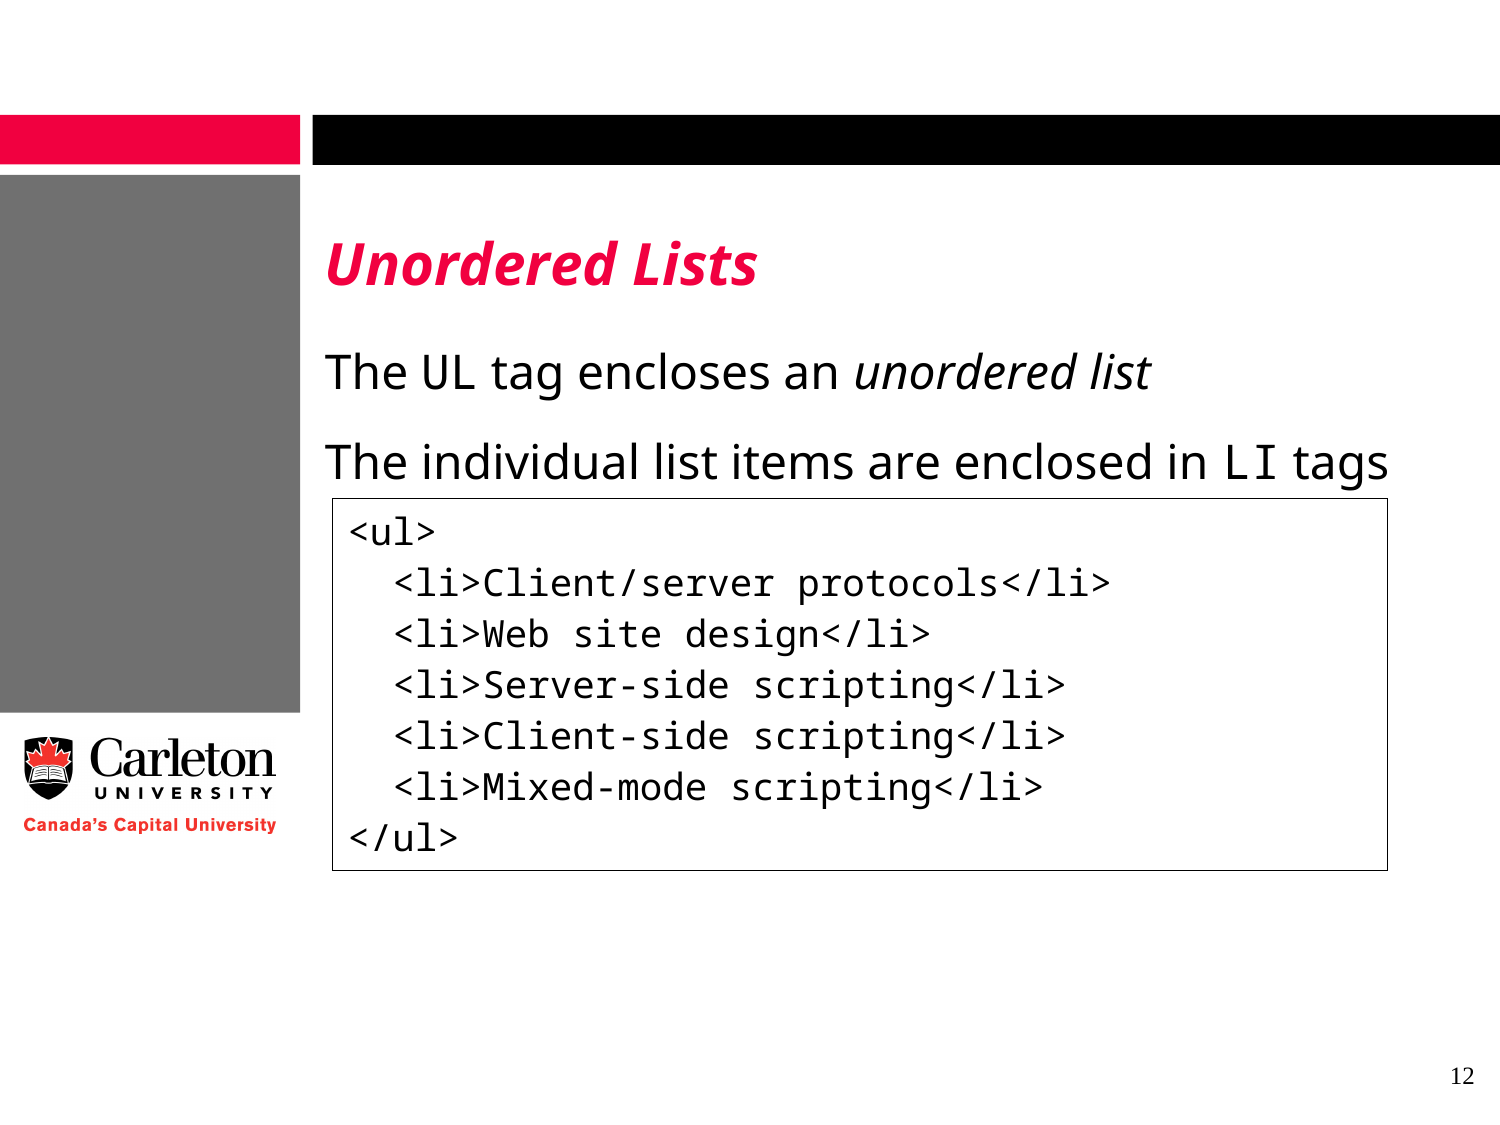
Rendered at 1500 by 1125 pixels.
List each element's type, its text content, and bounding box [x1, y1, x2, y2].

picture [24, 737, 276, 834]
title Unordered Lists [324, 194, 1450, 324]
text_box <ul> <li>Client/server protocols</li> <li>Web site design</li> <li>Server-side scripting</li> <li>Client-side scripting</li> <li>Mixed-mode scripting</li> </ul> [332, 498, 1388, 830]
list The UL tag encloses an unordered list The individual list items are enclosed in LI tags [324, 324, 1450, 488]
